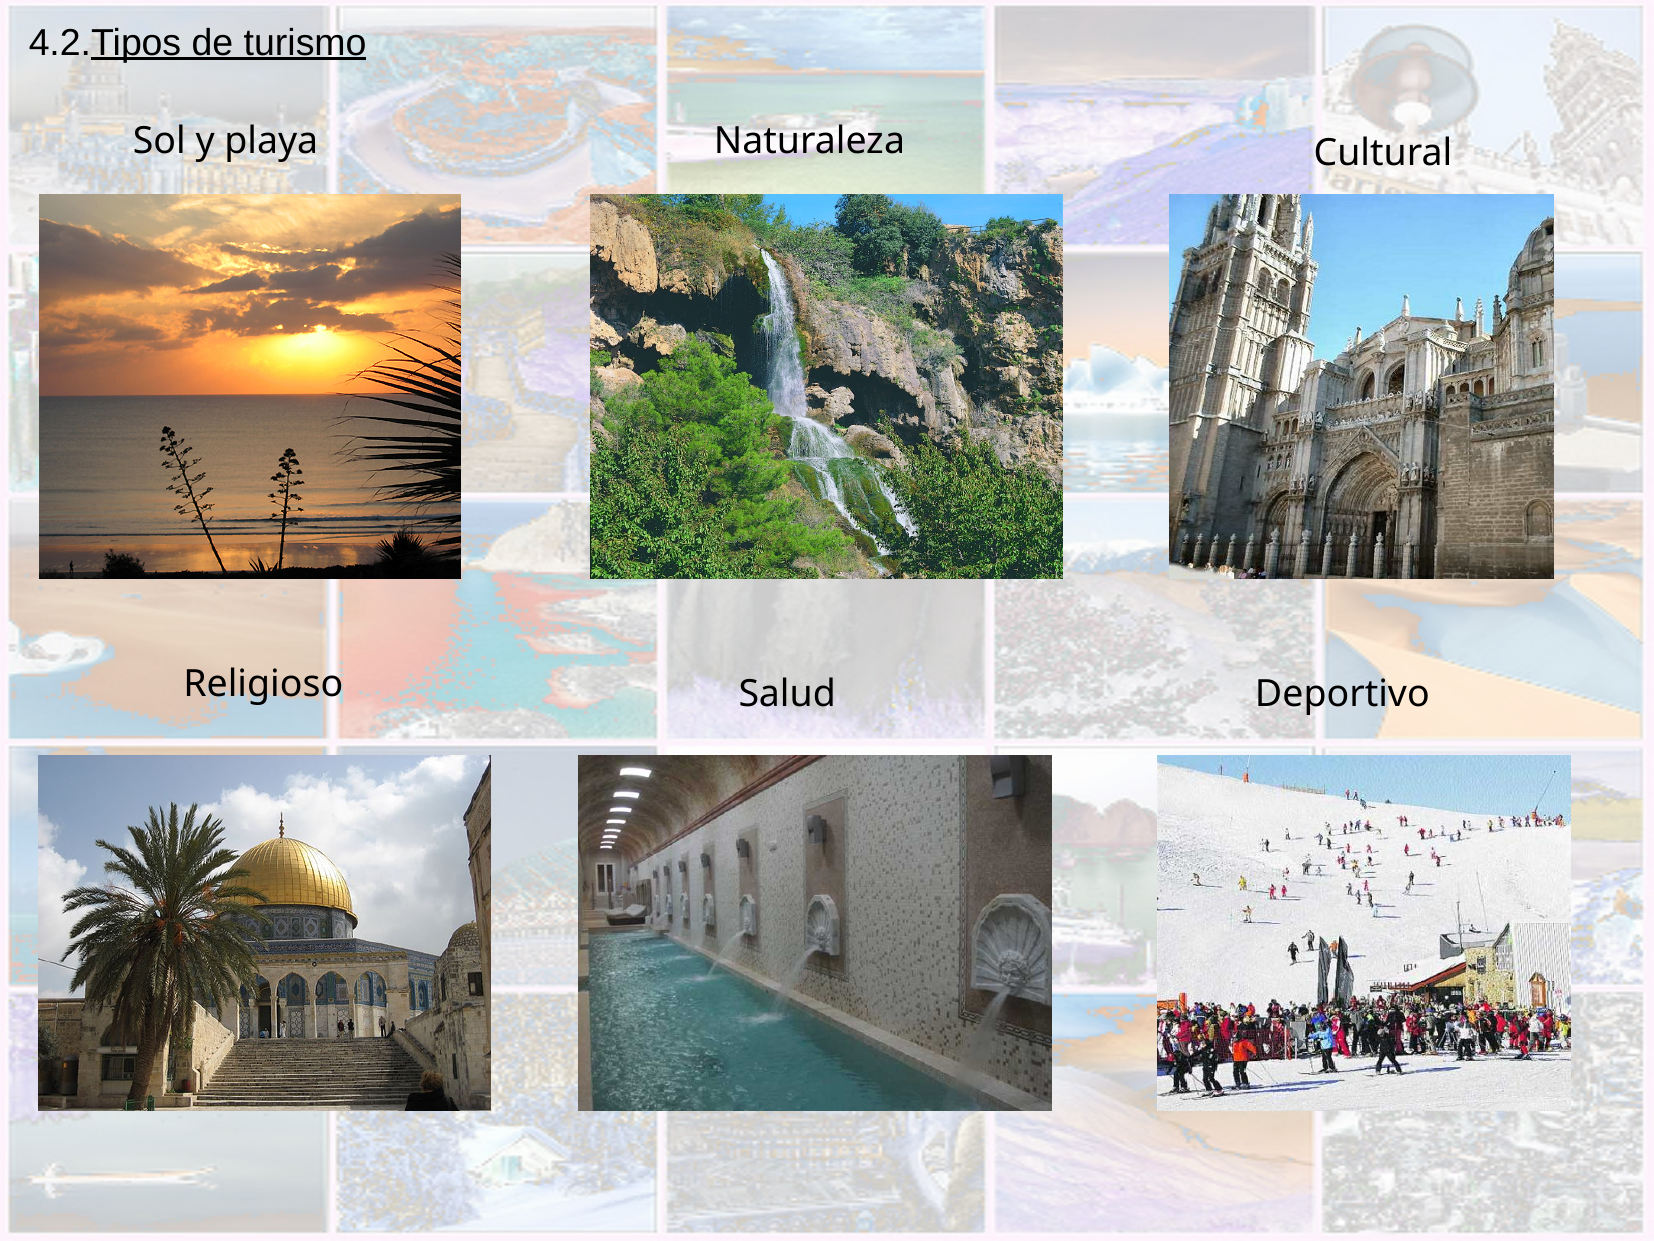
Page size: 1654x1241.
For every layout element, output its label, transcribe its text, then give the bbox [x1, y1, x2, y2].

text_box Cultural [1298, 118, 1477, 177]
text_box Sol y playa [118, 106, 354, 165]
text_box Religioso [168, 649, 367, 708]
text_box Salud [723, 659, 859, 718]
text_box 4.2.Tipos de turismo [13, 14, 382, 71]
text_box Naturaleza [699, 106, 934, 165]
text_box Deportivo [1240, 659, 1455, 718]
picture [0, 0, 1654, 1241]
